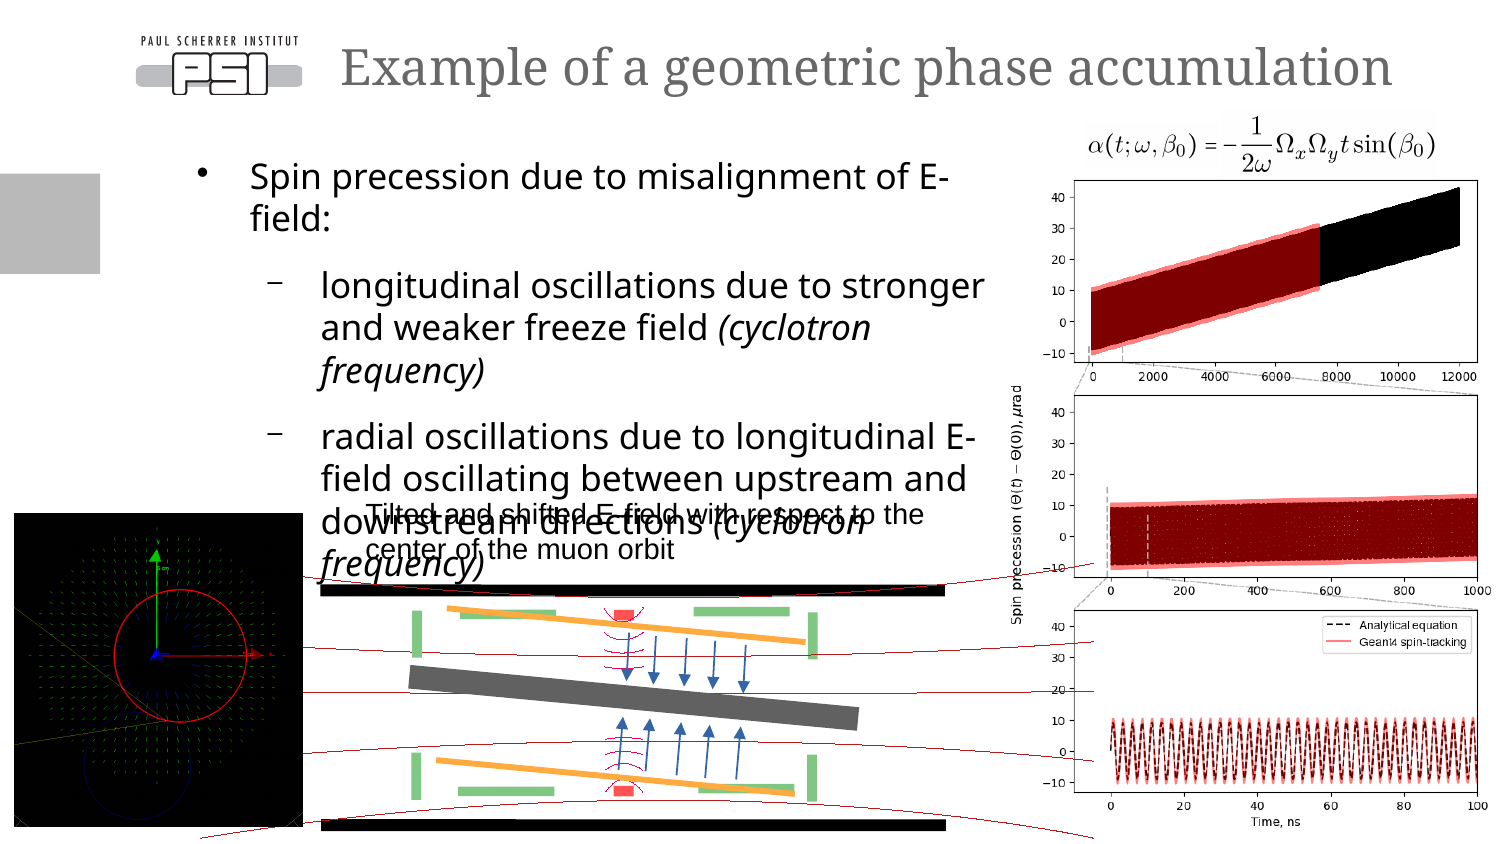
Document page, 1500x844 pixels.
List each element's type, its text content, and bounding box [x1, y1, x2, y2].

list Spin precession due to misalignment of E-field: longitudinal oscillations due to stronger and weaker freeze field (cyclotron frequency) radial oscillations due to longitudinal E-field oscillating between upstream and downstream directions (cyclotron frequency) [178, 154, 997, 489]
text_box [613, 609, 634, 621]
text_box [411, 752, 422, 800]
picture [14, 513, 303, 827]
text_box [497, 609, 556, 615]
text_box [458, 786, 555, 797]
picture [1001, 109, 1496, 839]
title Example of a geometric phase accumulation [340, 35, 1441, 98]
text_box [698, 788, 753, 794]
text_box [412, 610, 422, 658]
text_box [721, 783, 795, 790]
picture [1084, 122, 1218, 167]
text_box [807, 612, 818, 660]
text_box Tilted and shifted E-field with respect to the center of the muon orbit [350, 488, 991, 563]
text_box [459, 613, 529, 620]
text_box [613, 785, 634, 797]
text_box [807, 754, 817, 802]
text_box [693, 606, 790, 617]
